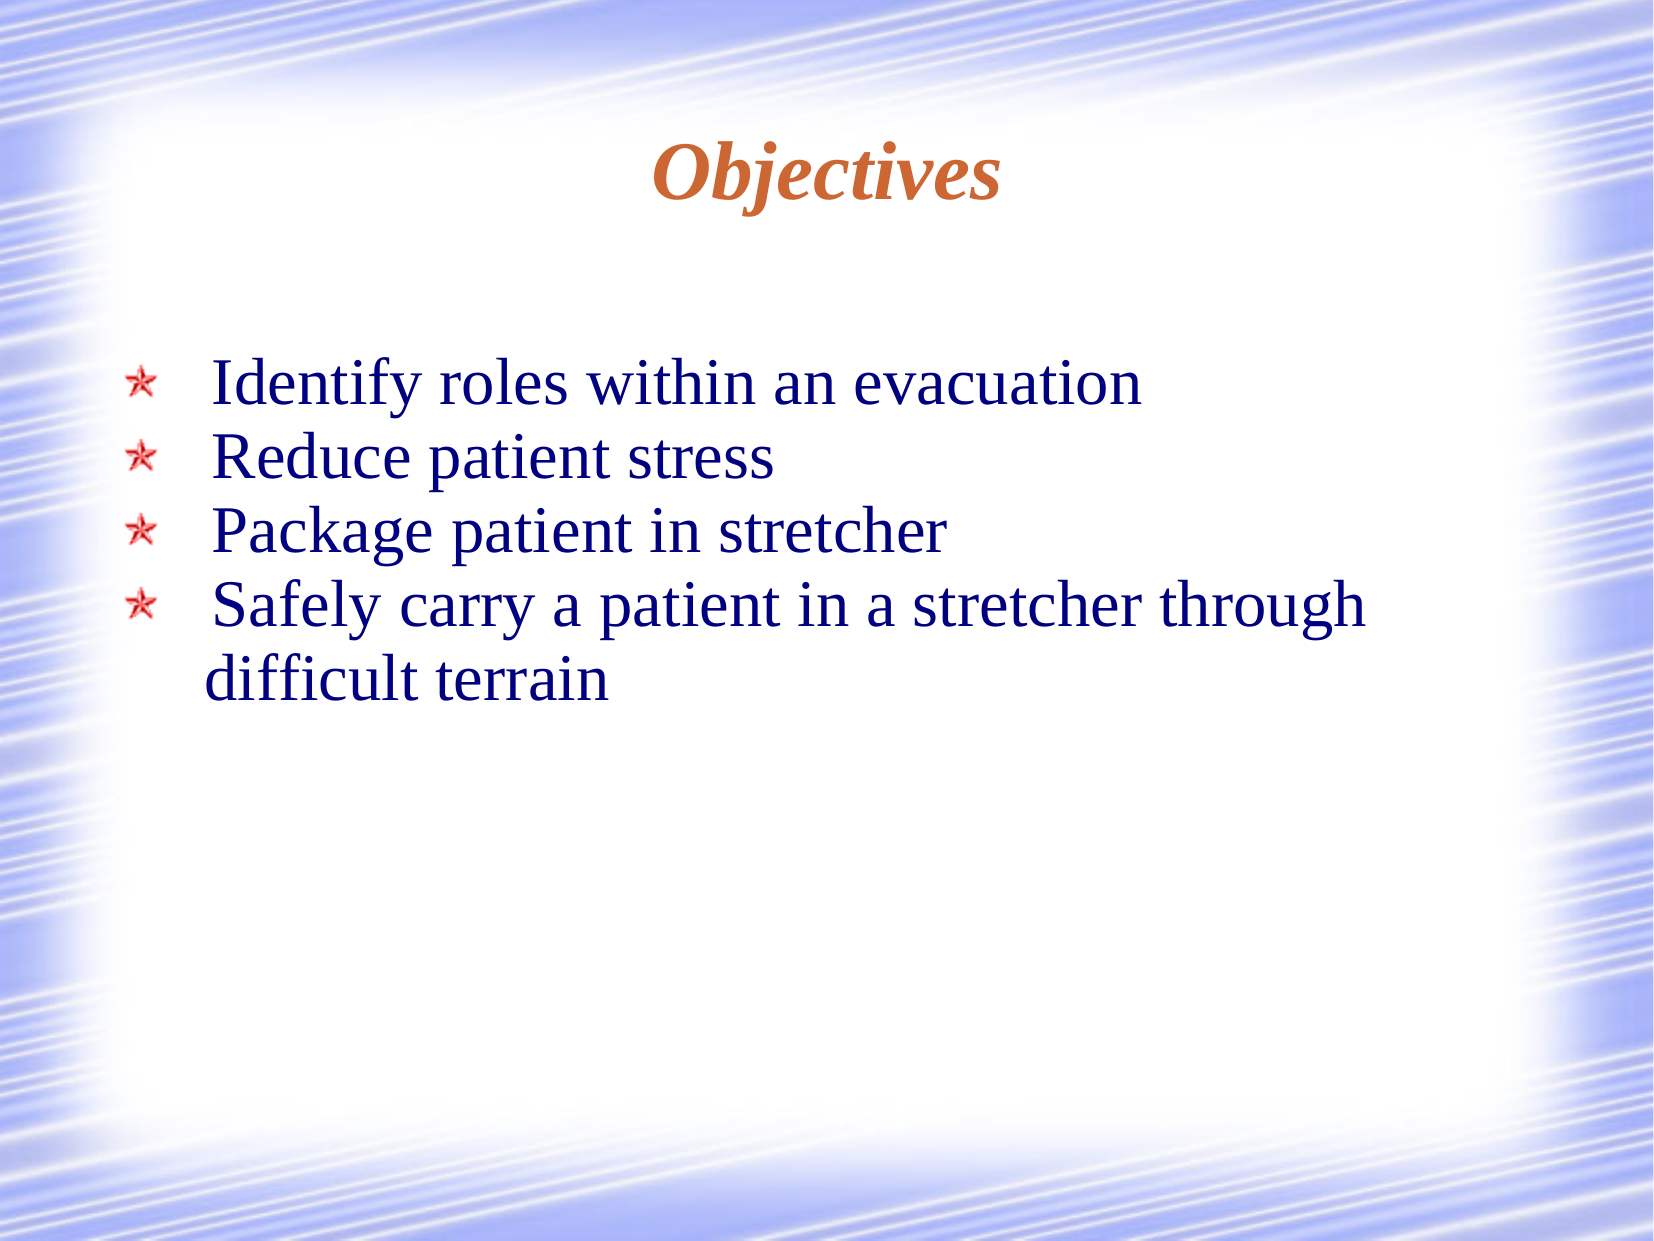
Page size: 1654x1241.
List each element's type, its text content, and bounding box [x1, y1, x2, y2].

picture [0, 0, 1654, 1241]
title Objectives [121, 67, 1534, 275]
list Identify roles within an evacuation Reduce patient stress Package patient in stretcher Safely carry a patient in a stretcher through difficult terrain [121, 344, 1534, 1065]
